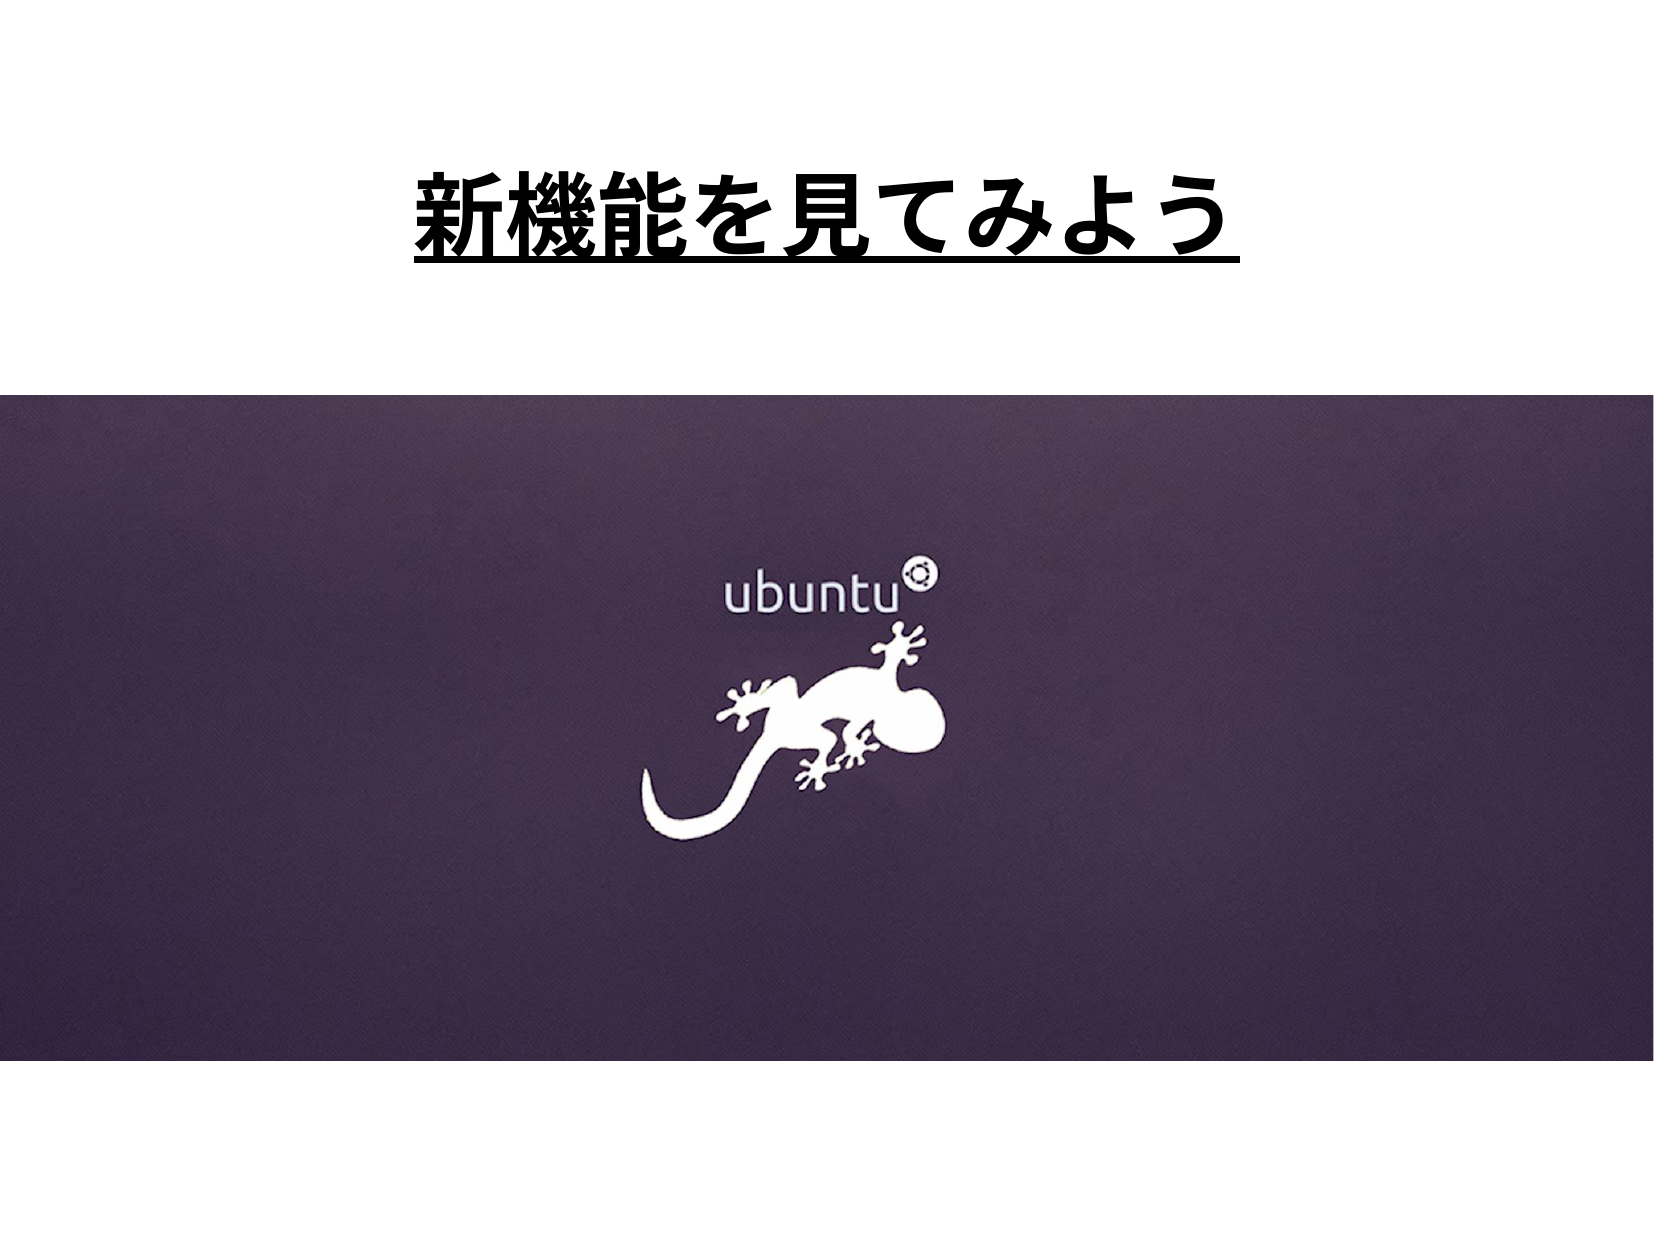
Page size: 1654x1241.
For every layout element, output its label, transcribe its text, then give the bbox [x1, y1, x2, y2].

title 新機能を見てみよう [82, 106, 1571, 314]
picture [0, 395, 1654, 1061]
